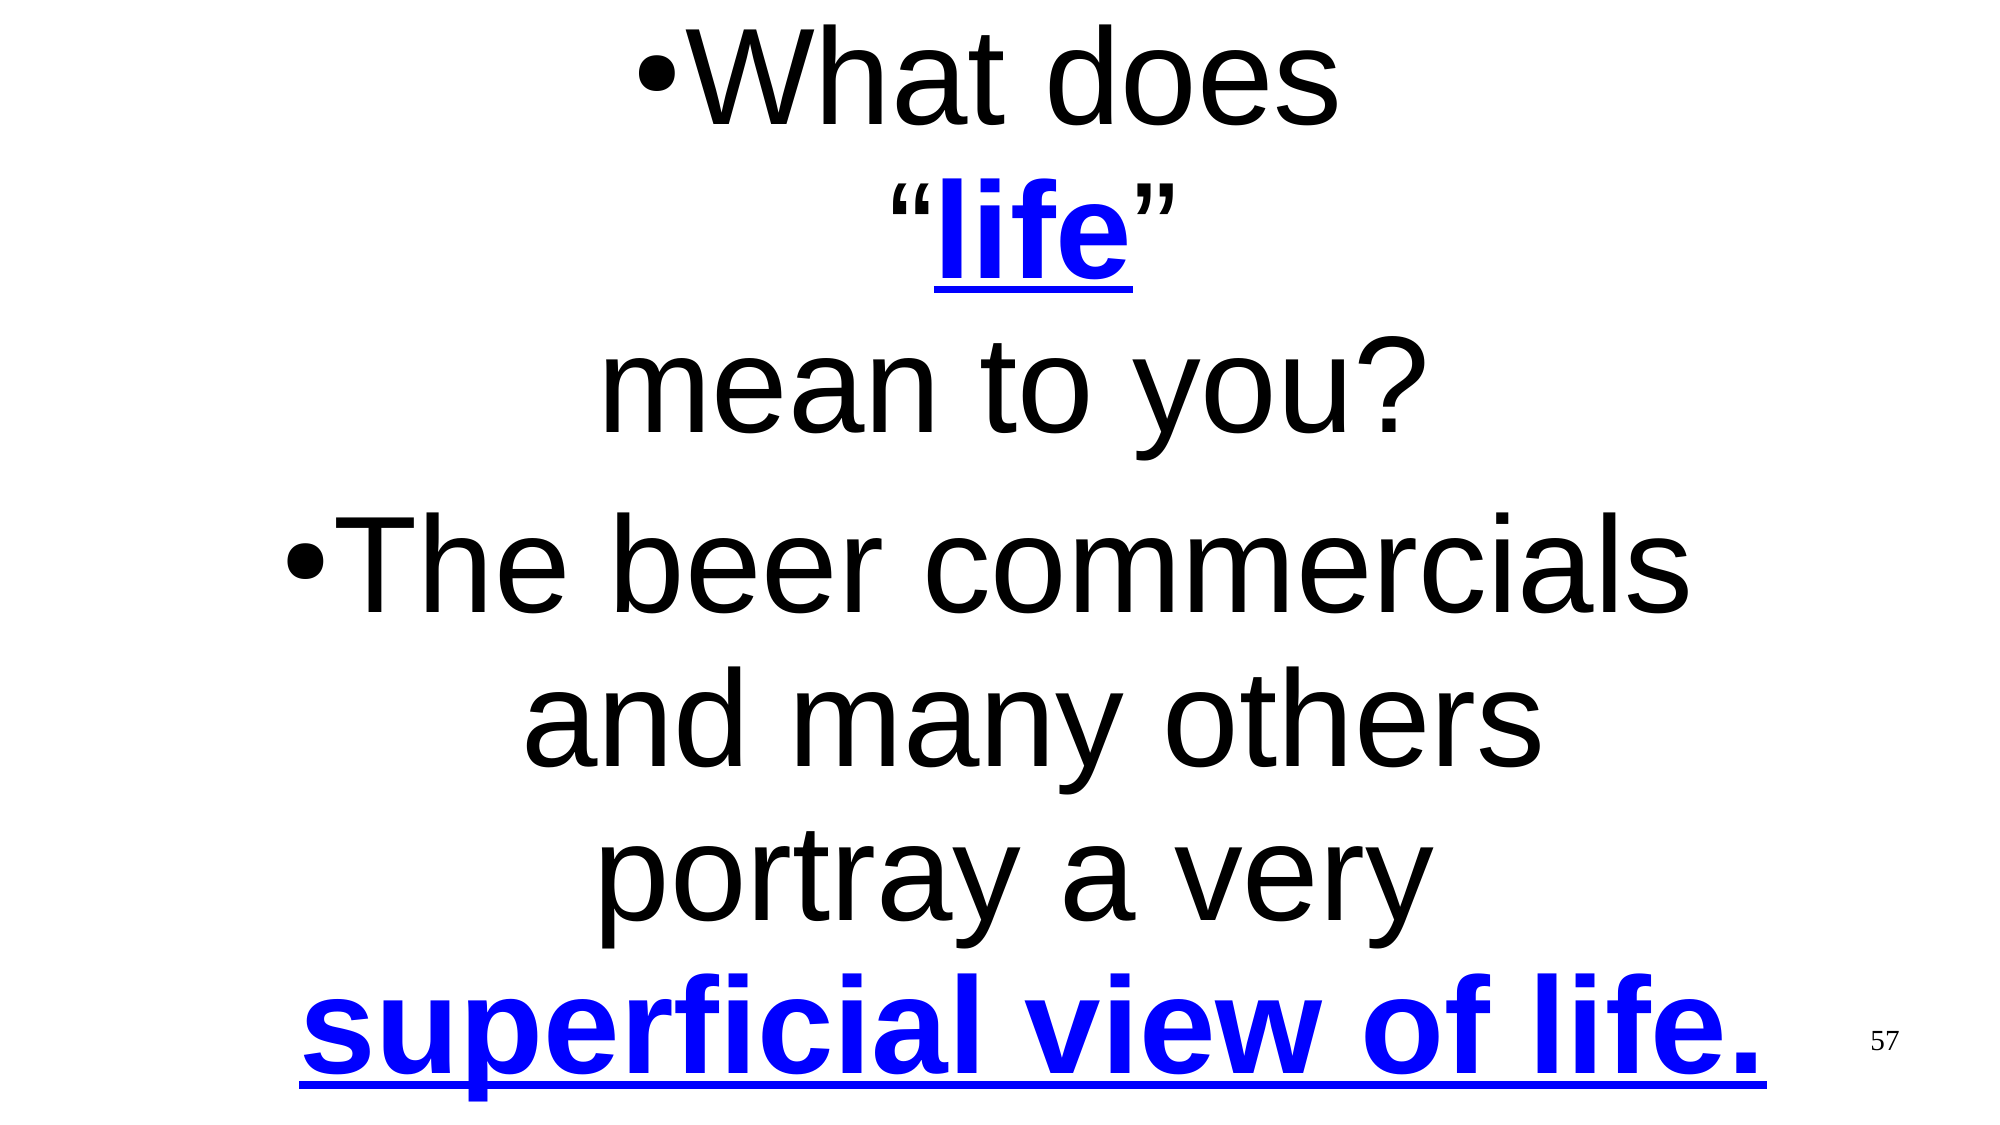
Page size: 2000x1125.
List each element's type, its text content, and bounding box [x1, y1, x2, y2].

list What does “life” mean to you? The beer commercials and many others portray a very superficial view of life. [0, 0, 1996, 1123]
